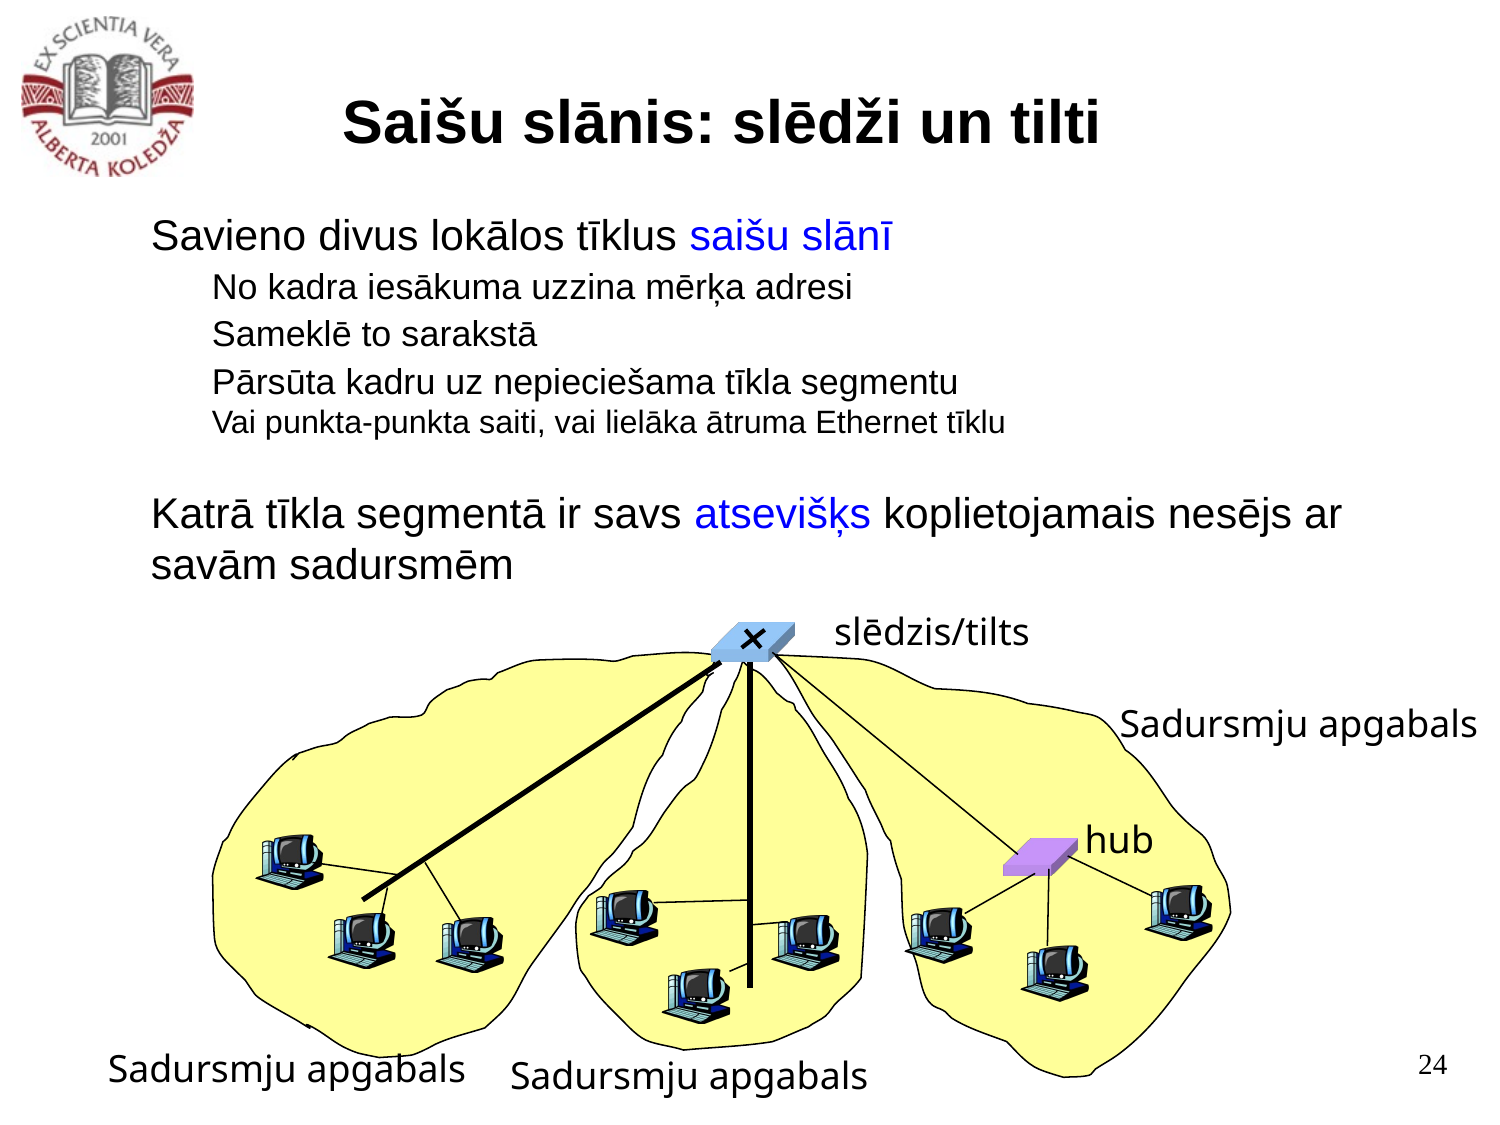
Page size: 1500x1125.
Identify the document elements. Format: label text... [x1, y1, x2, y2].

title Saišu slānis: slēdži un tilti [50, 62, 1374, 175]
chart [255, 834, 324, 890]
text_box [777, 655, 1231, 1078]
chart [771, 914, 840, 971]
list Savieno divus lokālos tīklus saišu slānī No kadra iesākuma uzzina mērķa adresi Sameklē to sarakstā Pārsūta kadru uz nepieciešama tīkla segmentu Vai punkta-punkta saiti, vai lielāka ātruma Ethernet tīklu Katrā tīkla segmentā ir savs atsevišķs koplietojamais nesējs ar savām sadursmēm [74, 199, 1463, 600]
text_box [575, 669, 868, 1044]
chart [904, 907, 973, 964]
text_box Sadursmju apgabals [1104, 692, 1494, 754]
chart [327, 912, 396, 969]
text_box <skaitlis> [1312, 1037, 1463, 1101]
text_box hub [1069, 808, 1169, 869]
chart [1144, 884, 1213, 941]
chart [435, 916, 504, 973]
text_box slēdzis/tilts [819, 600, 1046, 661]
chart [589, 889, 659, 946]
text_box Sadursmju apgabals [93, 1037, 482, 1098]
chart [1020, 945, 1089, 1002]
picture [21, 16, 194, 177]
text_box Sadursmju apgabals [495, 1044, 884, 1105]
text_box [212, 650, 768, 1037]
chart [661, 968, 731, 1024]
